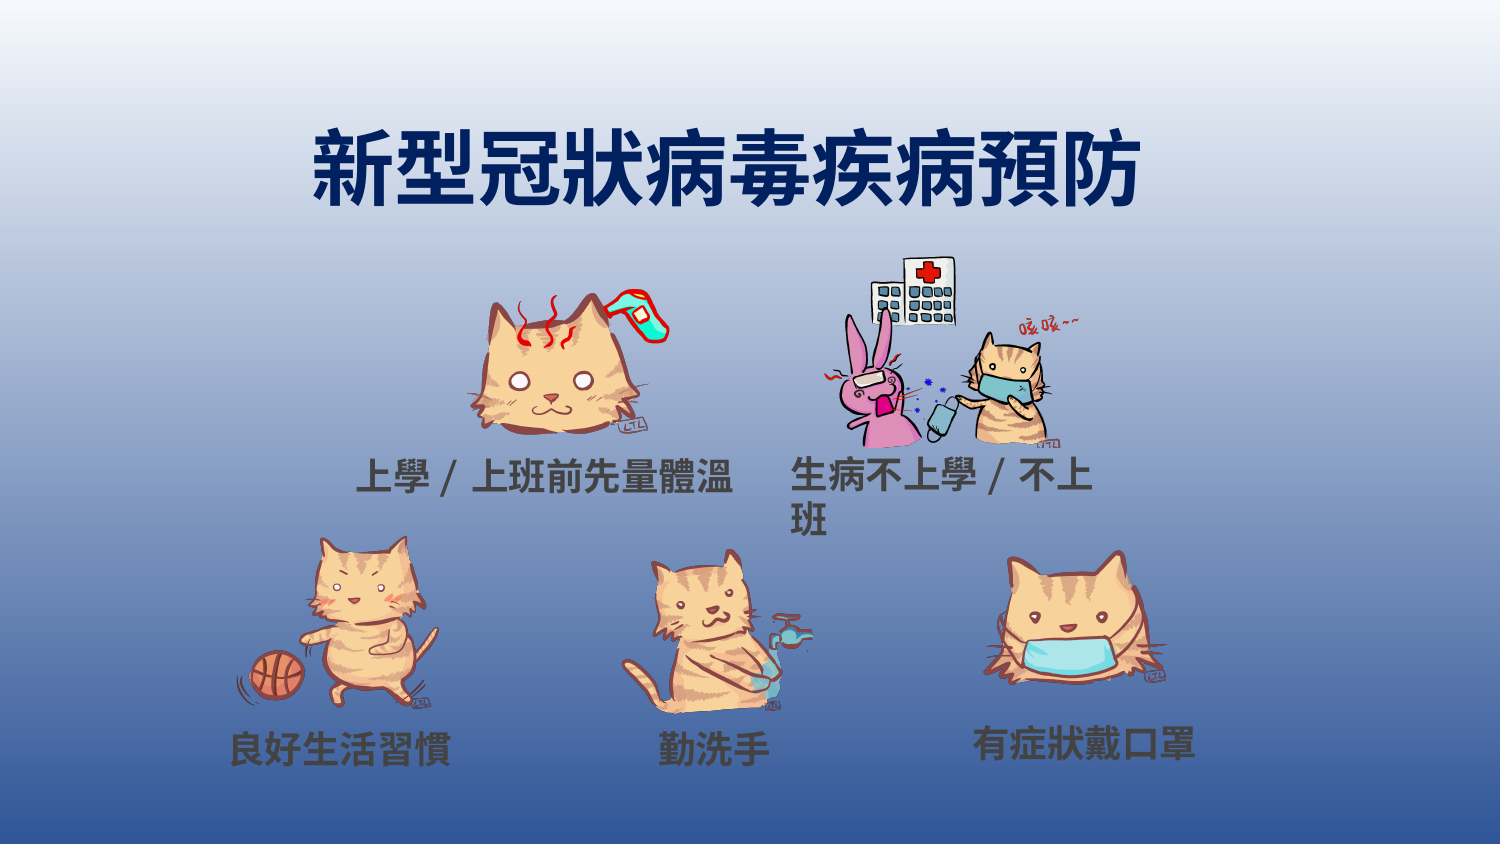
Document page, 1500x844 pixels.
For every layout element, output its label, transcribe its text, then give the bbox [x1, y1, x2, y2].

text_box 良好生活習慣 [212, 710, 493, 787]
picture [972, 536, 1179, 708]
picture [448, 273, 677, 451]
text_box 上學/上班前先量體溫 [340, 438, 755, 528]
text_box 有症狀戴口罩 [956, 705, 1256, 763]
text_box 勤洗手 [643, 726, 806, 769]
picture [820, 236, 1083, 448]
text_box 生病不上學/不上班 [775, 436, 1127, 527]
text_box 新型冠狀病毒疾病預防 [297, 108, 1212, 225]
picture [610, 539, 821, 726]
picture [228, 527, 449, 718]
